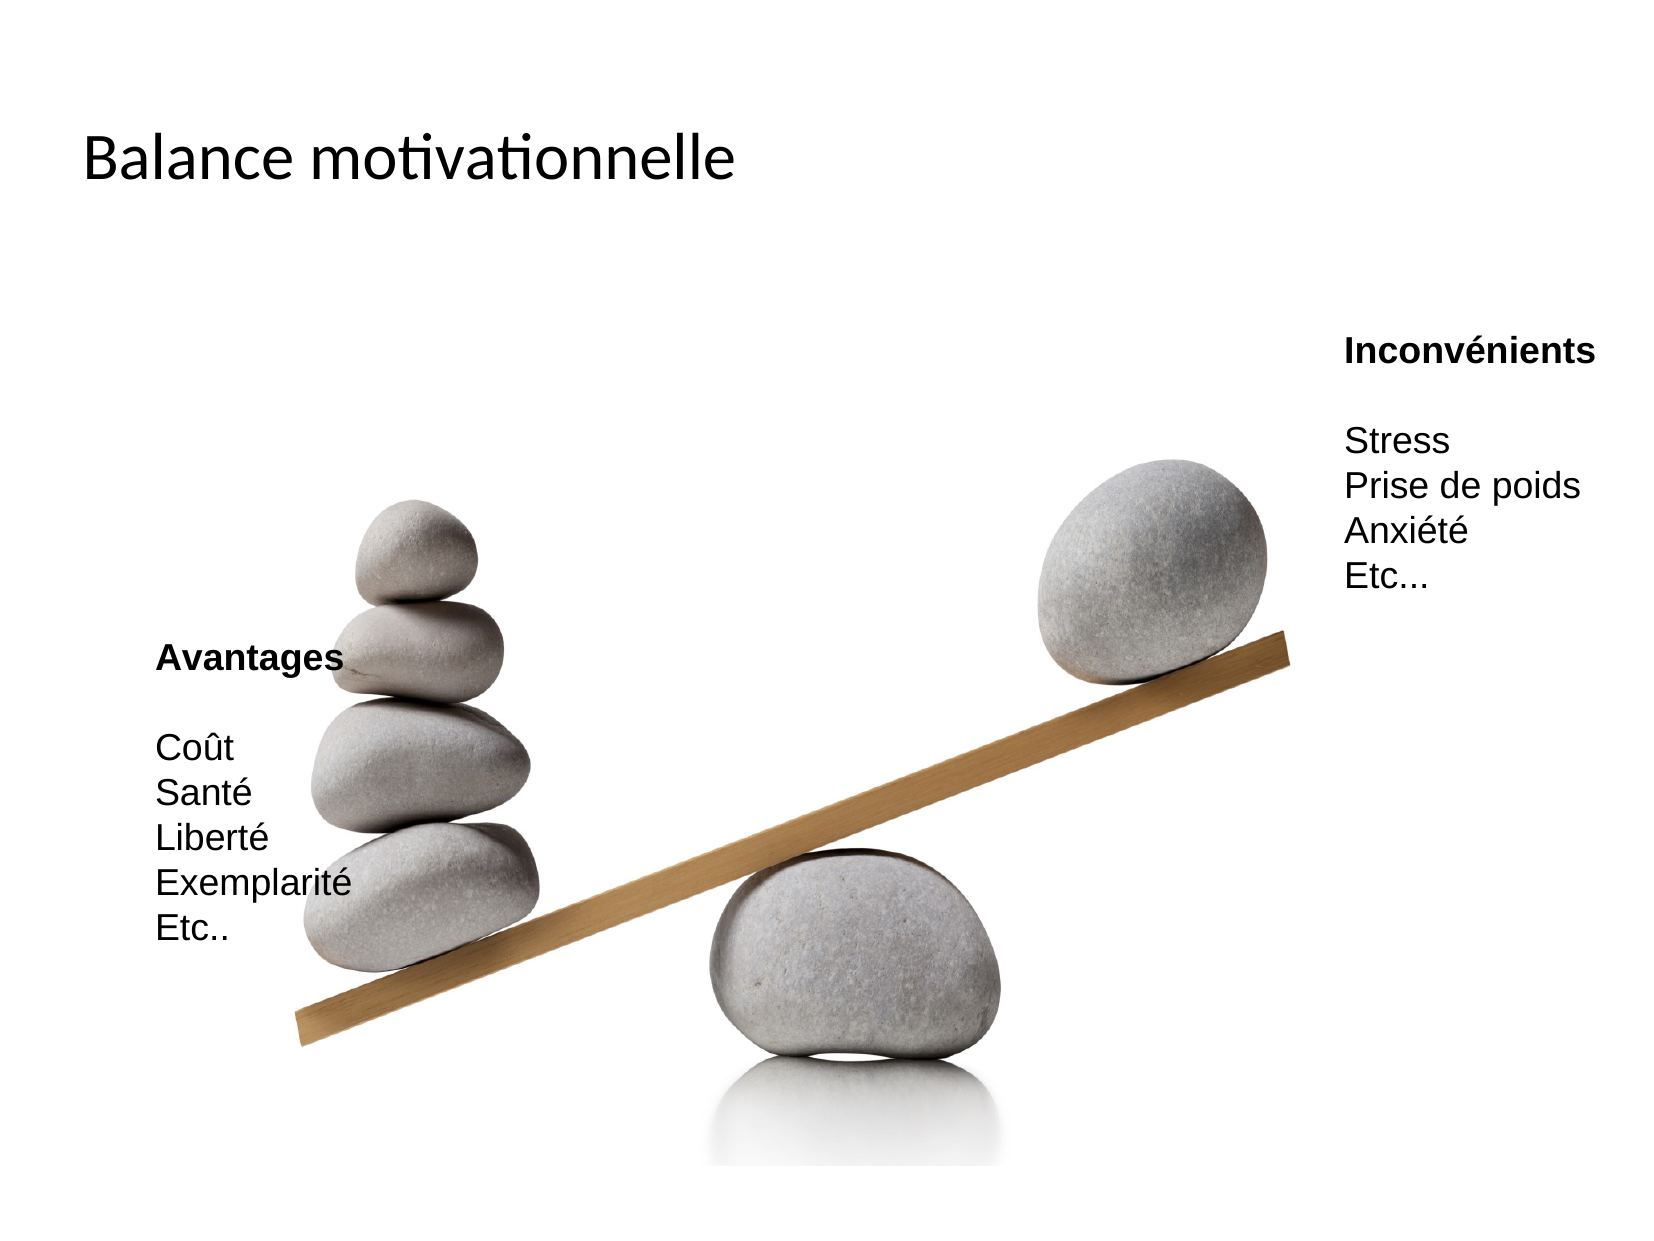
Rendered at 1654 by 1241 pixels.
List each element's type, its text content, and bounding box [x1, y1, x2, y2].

text_box Avantages Coût Santé Liberté Exemplarité Etc.. [140, 625, 368, 956]
text_box Balance motivationnelle [82, 49, 1571, 256]
picture [216, 342, 1358, 1166]
text_box Inconvénients Stress Prise de poids Anxiété Etc... [1329, 318, 1612, 604]
